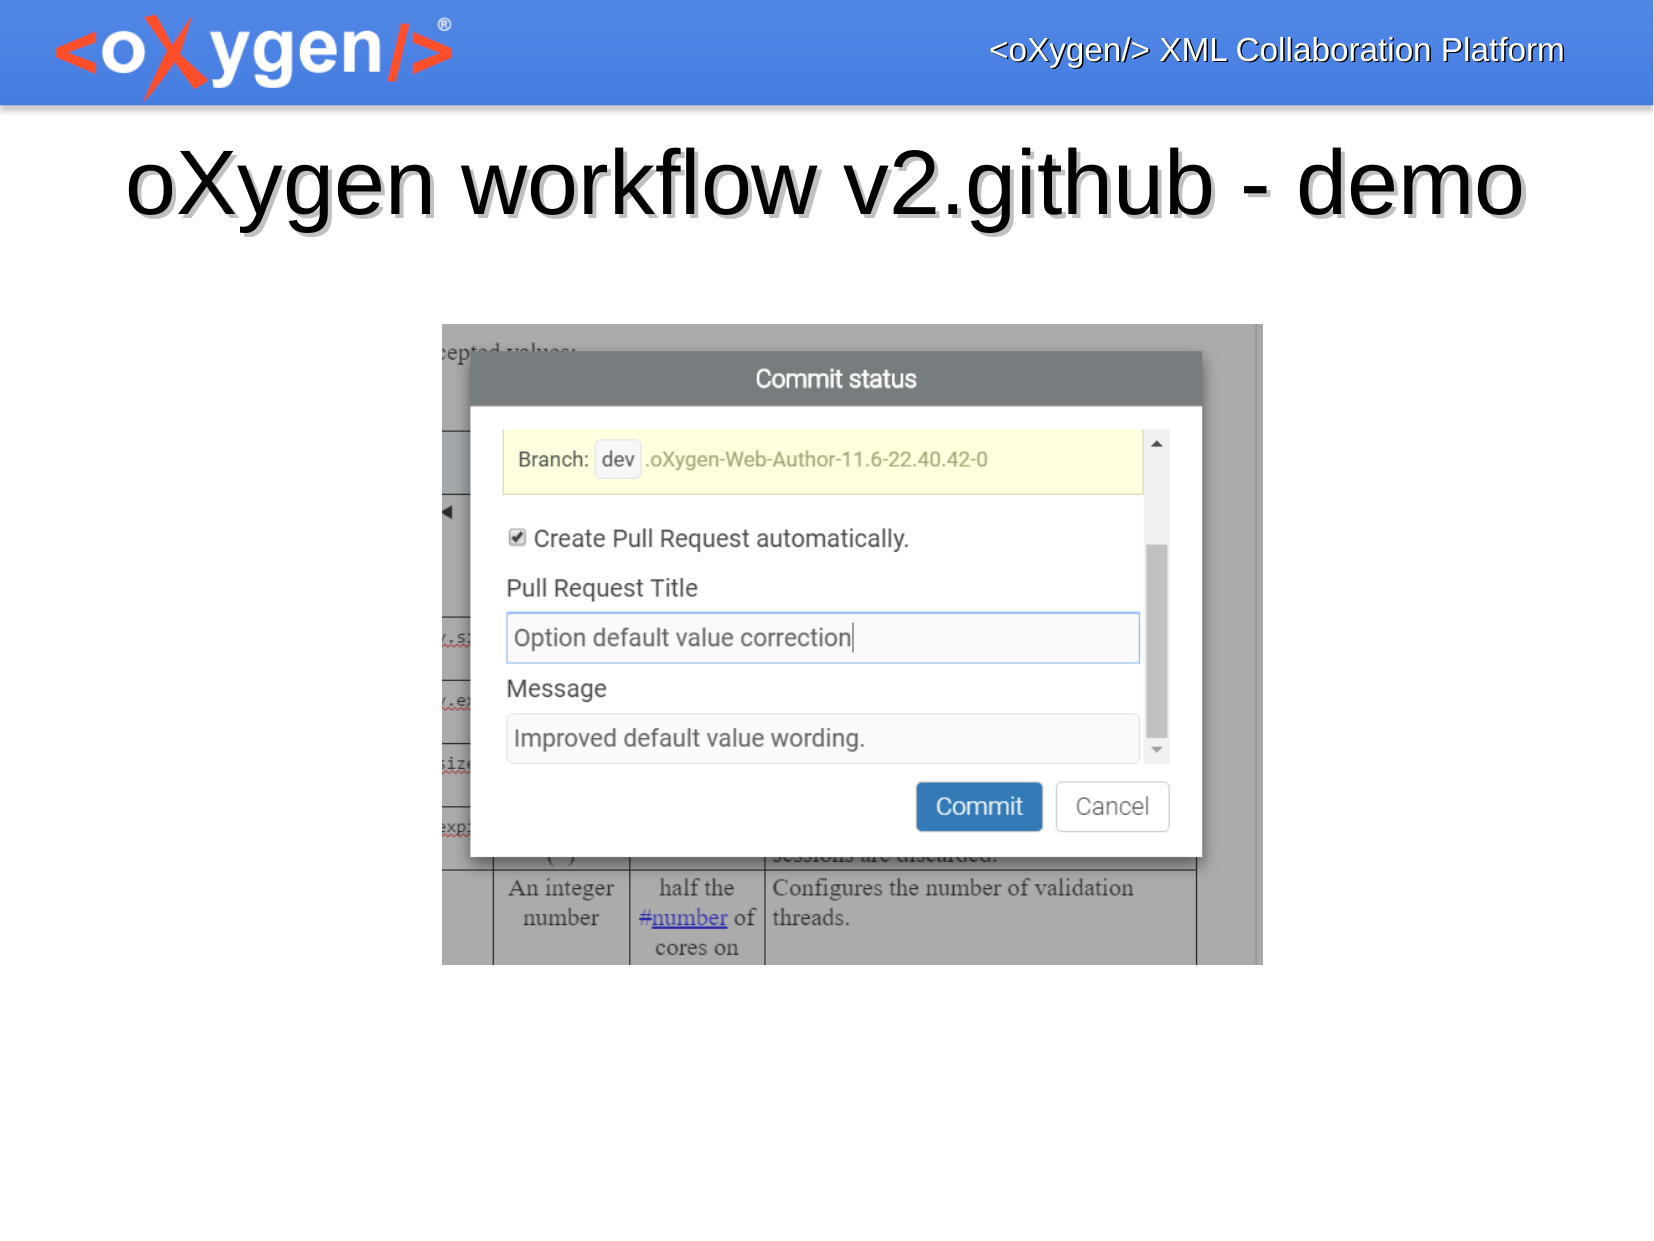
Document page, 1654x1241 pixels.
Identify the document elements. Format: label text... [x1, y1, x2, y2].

title oXygen workflow v2.github - demo [82, 78, 1571, 287]
picture [0, 0, 1654, 119]
picture [442, 324, 1263, 965]
